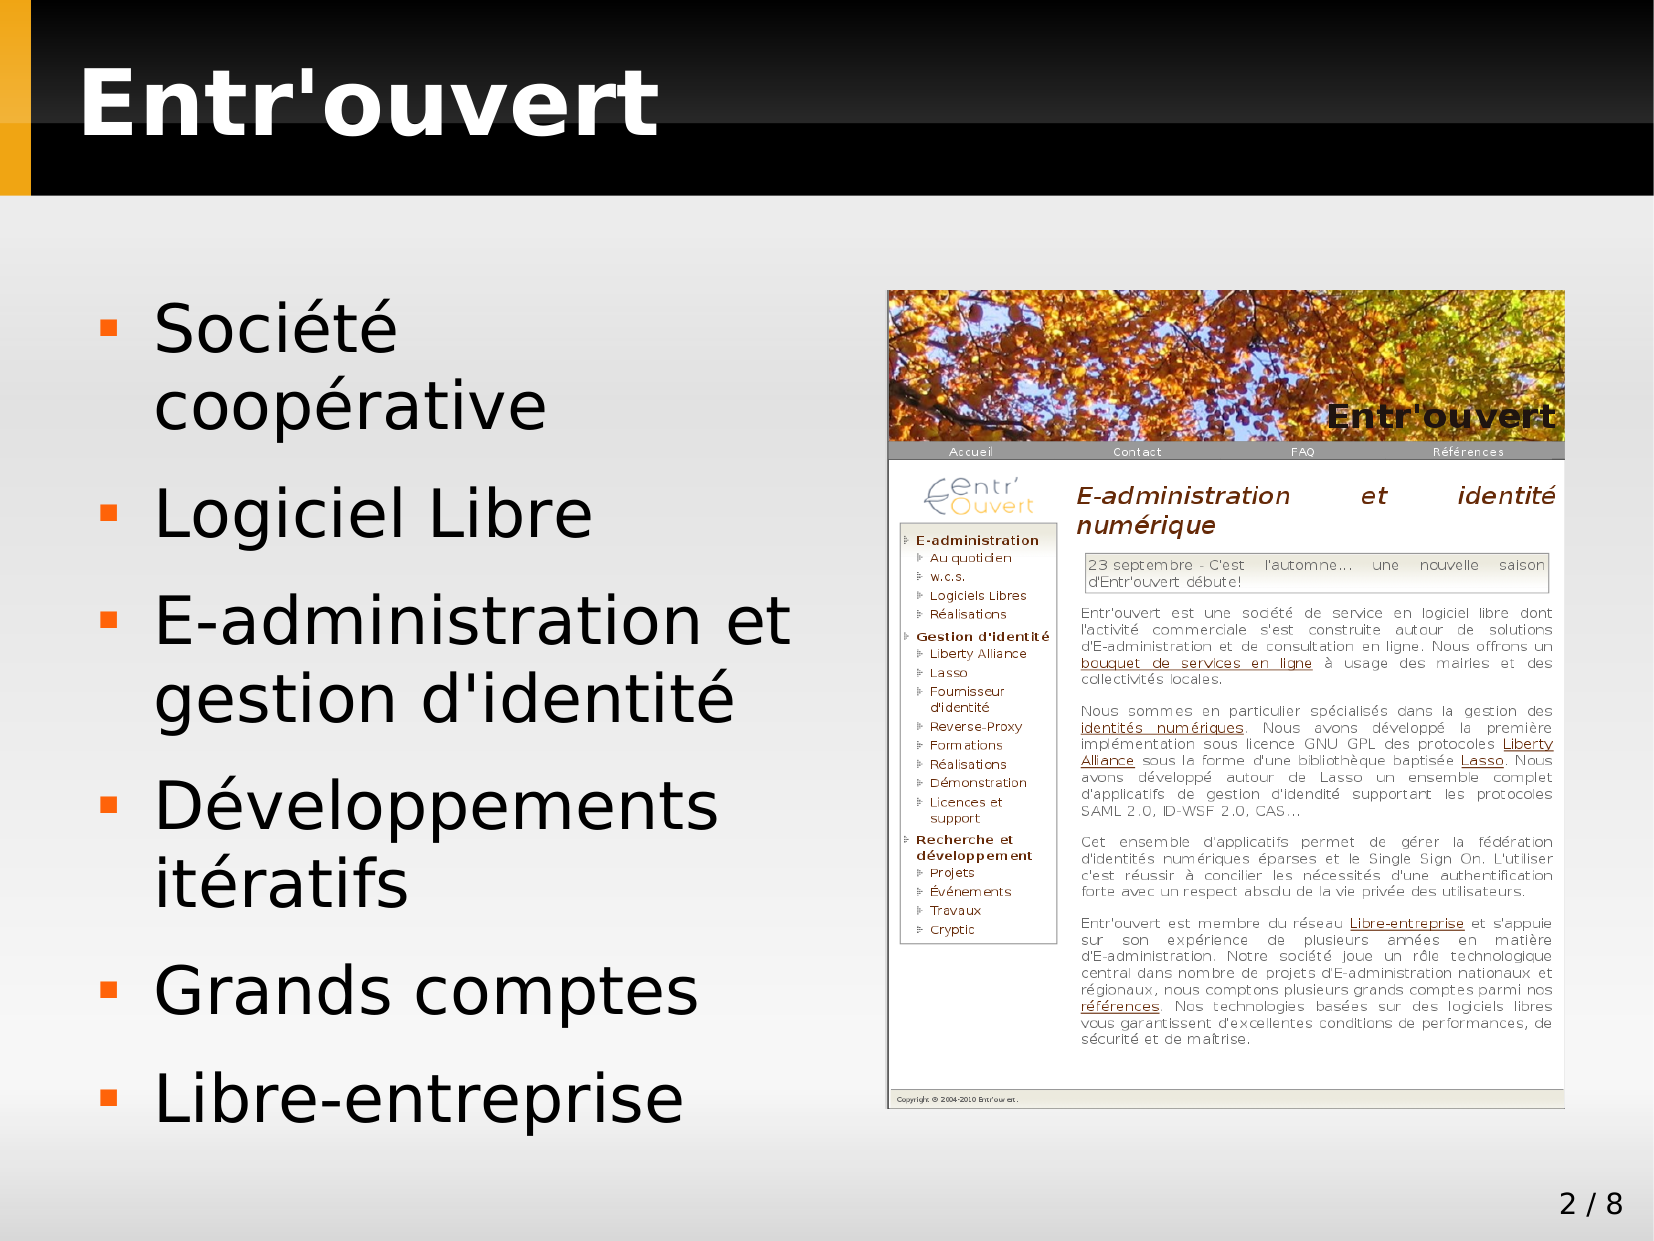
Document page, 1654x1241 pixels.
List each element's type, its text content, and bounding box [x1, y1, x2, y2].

title Entr'ouvert [76, 0, 1565, 208]
picture [0, 0, 1654, 1241]
list Société coopérative Logiciel Libre E-administration et gestion d'identité Développements itératifs Grands comptes Libre-entreprise [82, 290, 809, 1138]
